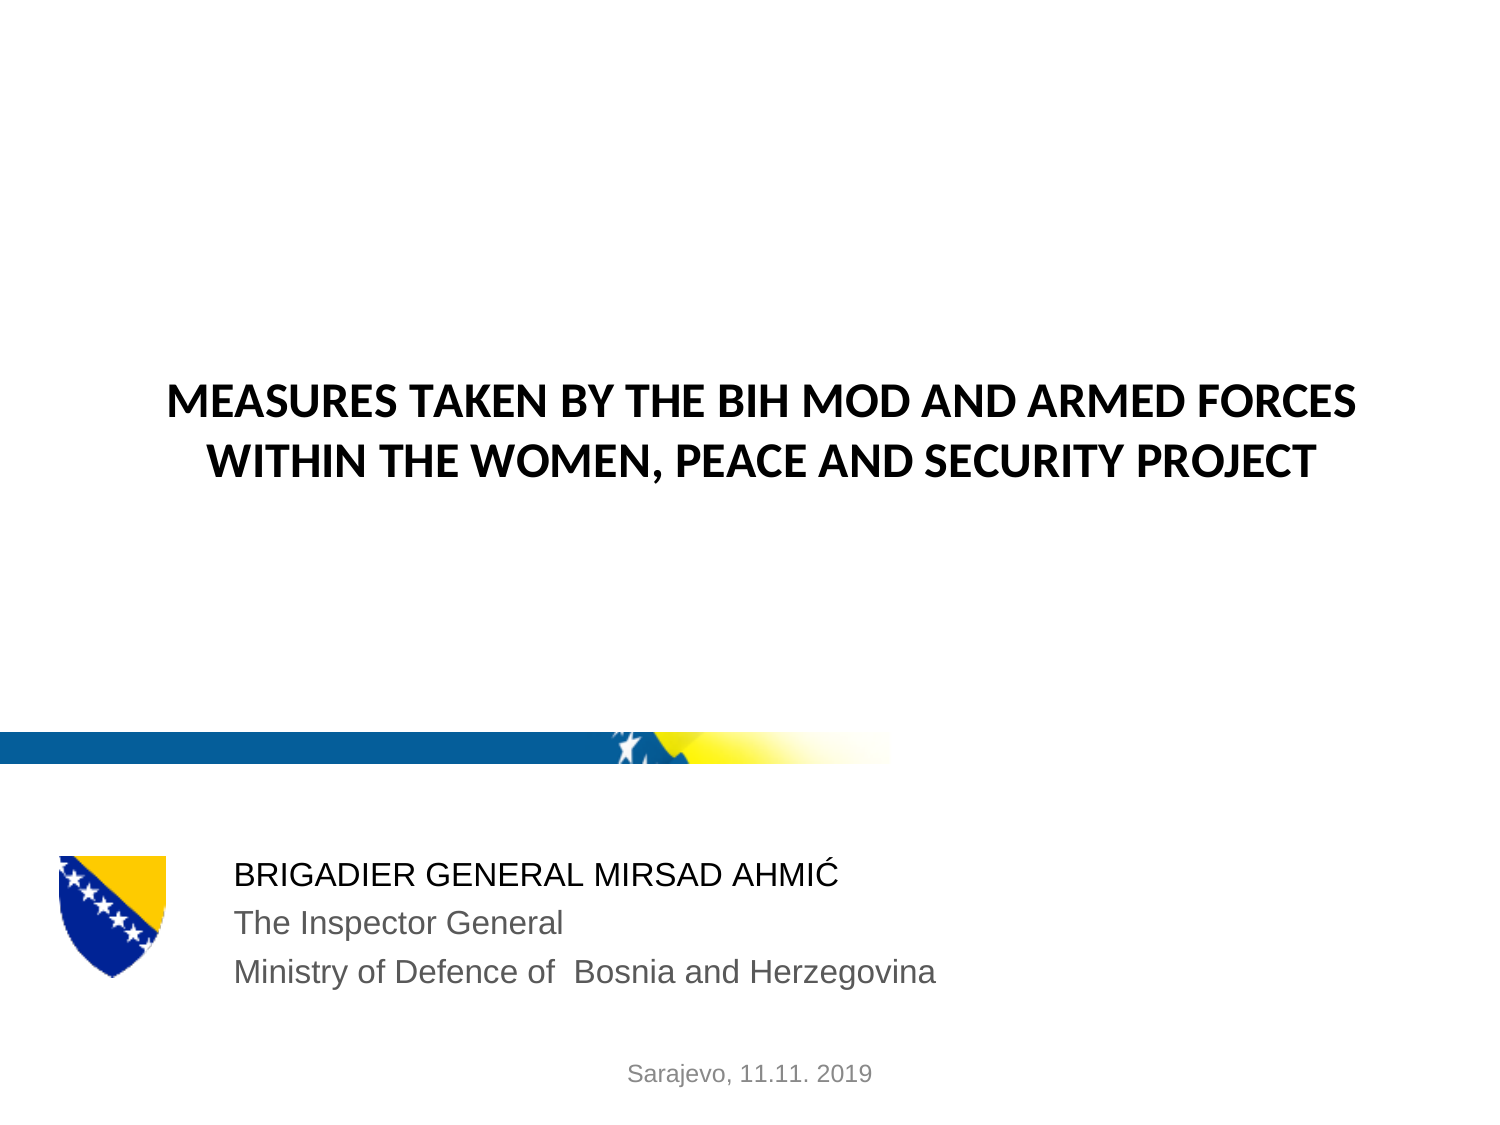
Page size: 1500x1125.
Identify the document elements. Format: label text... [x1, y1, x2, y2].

picture [0, 732, 1500, 764]
text_box Sarajevo, 11.11. 2019 [512, 1042, 988, 1103]
title MEASURES TAKEN BY THE BIH MOD AND ARMED FORCES WITHIN THE WOMEN, PEACE AND SECURITY PROJECT [35, 302, 1500, 598]
picture [59, 856, 166, 978]
text_box BRIGADIER GENERAL MIRSAD AHMIĆ The Inspector General Ministry of Defence of Bosnia and Herzegovina [218, 845, 1269, 1020]
